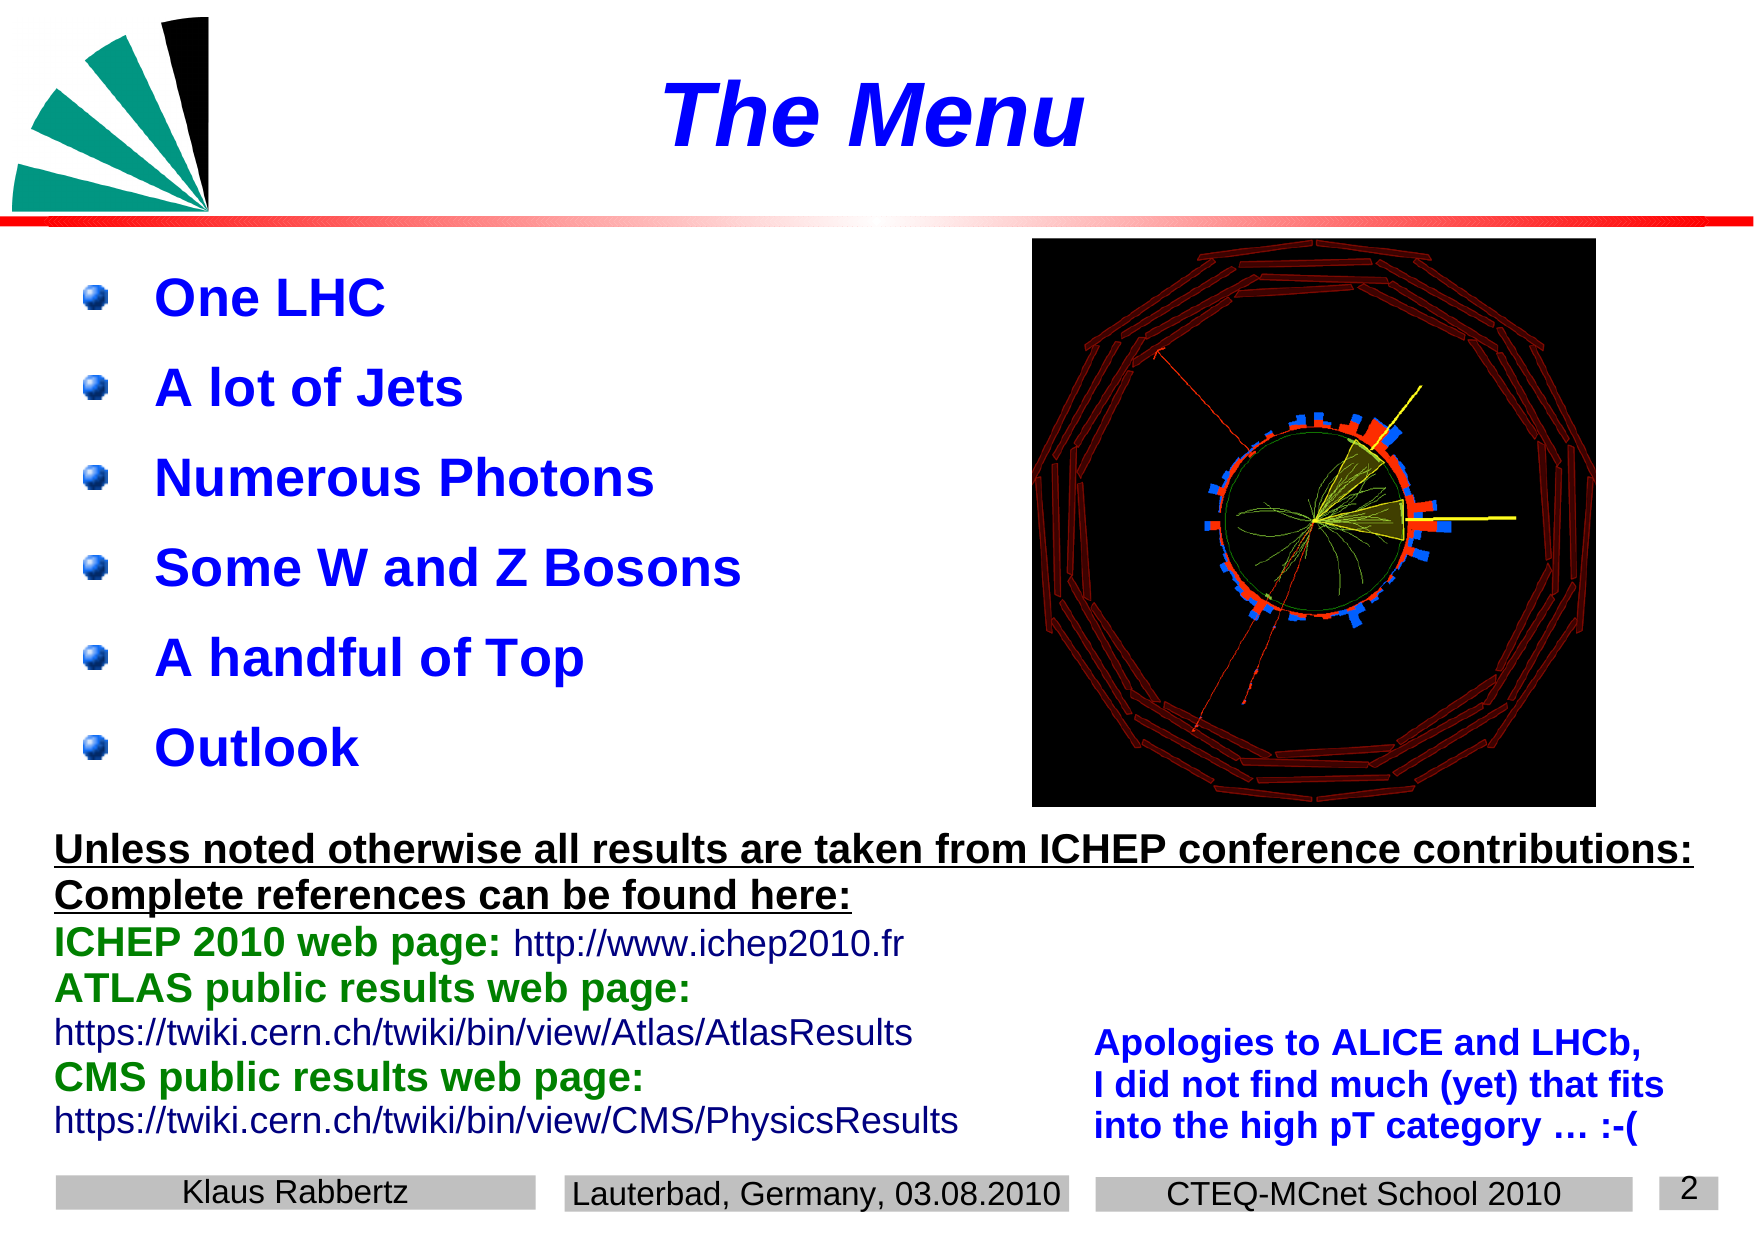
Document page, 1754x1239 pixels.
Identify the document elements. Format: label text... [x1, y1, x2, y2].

text_box Unless noted otherwise all results are taken from ICHEP conference contributions: Complete references can be found here: ICHEP 2010 web page: http://www.ichep2010.fr ATLAS public results web page: https://twiki.cern.ch/twiki/bin/view/Atlas/AtlasResults CMS public results web page: https://twiki.cern.ch/twiki/bin/view/CMS/PhysicsResults [42, 819, 1712, 1153]
list One LHC A lot of Jets Numerous Photons Some W and Z Bosons A handful of Top Outlook [72, 267, 797, 787]
text_box Apologies to ALICE and LHCb, I did not find much (yet) that fits into the high pT category … :-( [1081, 1015, 1678, 1157]
title The Menu [220, 16, 1525, 213]
picture [12, 17, 209, 214]
picture [1032, 238, 1596, 807]
